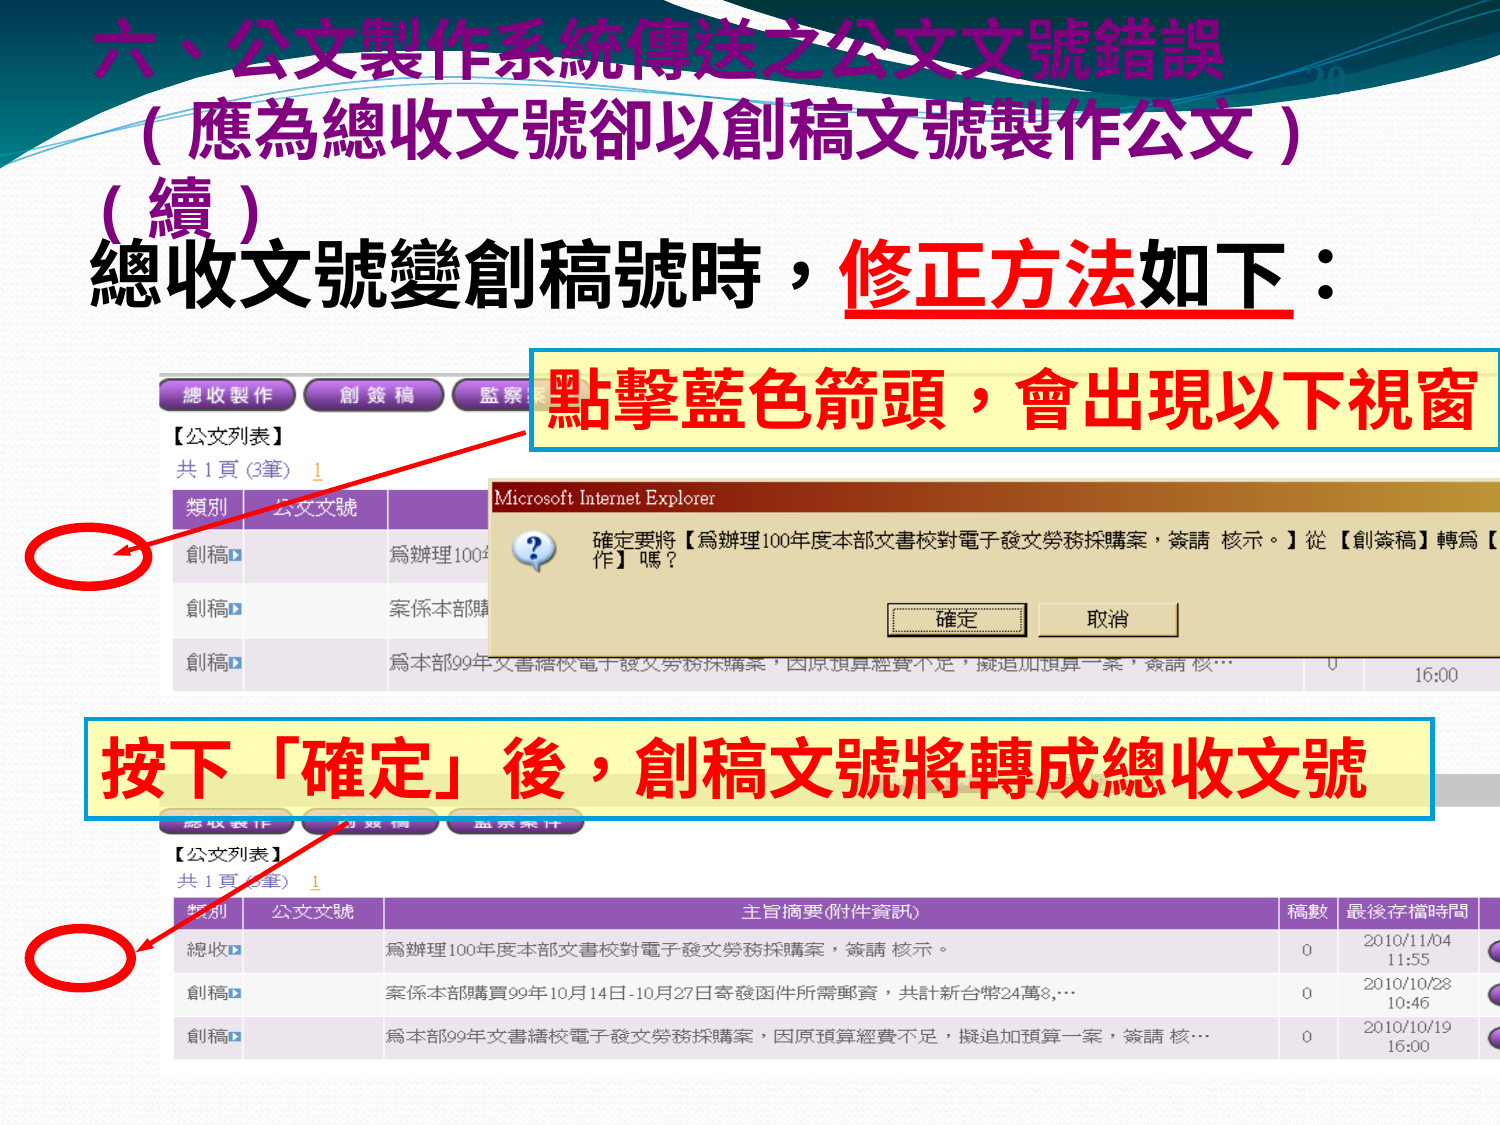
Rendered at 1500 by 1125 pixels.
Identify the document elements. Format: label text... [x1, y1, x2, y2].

picture [159, 774, 1500, 1078]
picture [159, 373, 1500, 696]
text_box [29, 527, 148, 587]
title 總收文號變創稿號時，修正方法如下： [88, 255, 1377, 315]
text_box 六、公文製作系統傳送之公文文號錯誤 (應為總收文號卻以創稿文號製作公文) (續) [77, 0, 1436, 255]
picture [159, 822, 342, 934]
text_box 按下「確定」後，創稿文號將轉成總收文號 [85, 718, 1433, 819]
text_box 點擊藍色箭頭，會出現以下視窗 [531, 350, 1500, 450]
text_box [29, 928, 132, 988]
